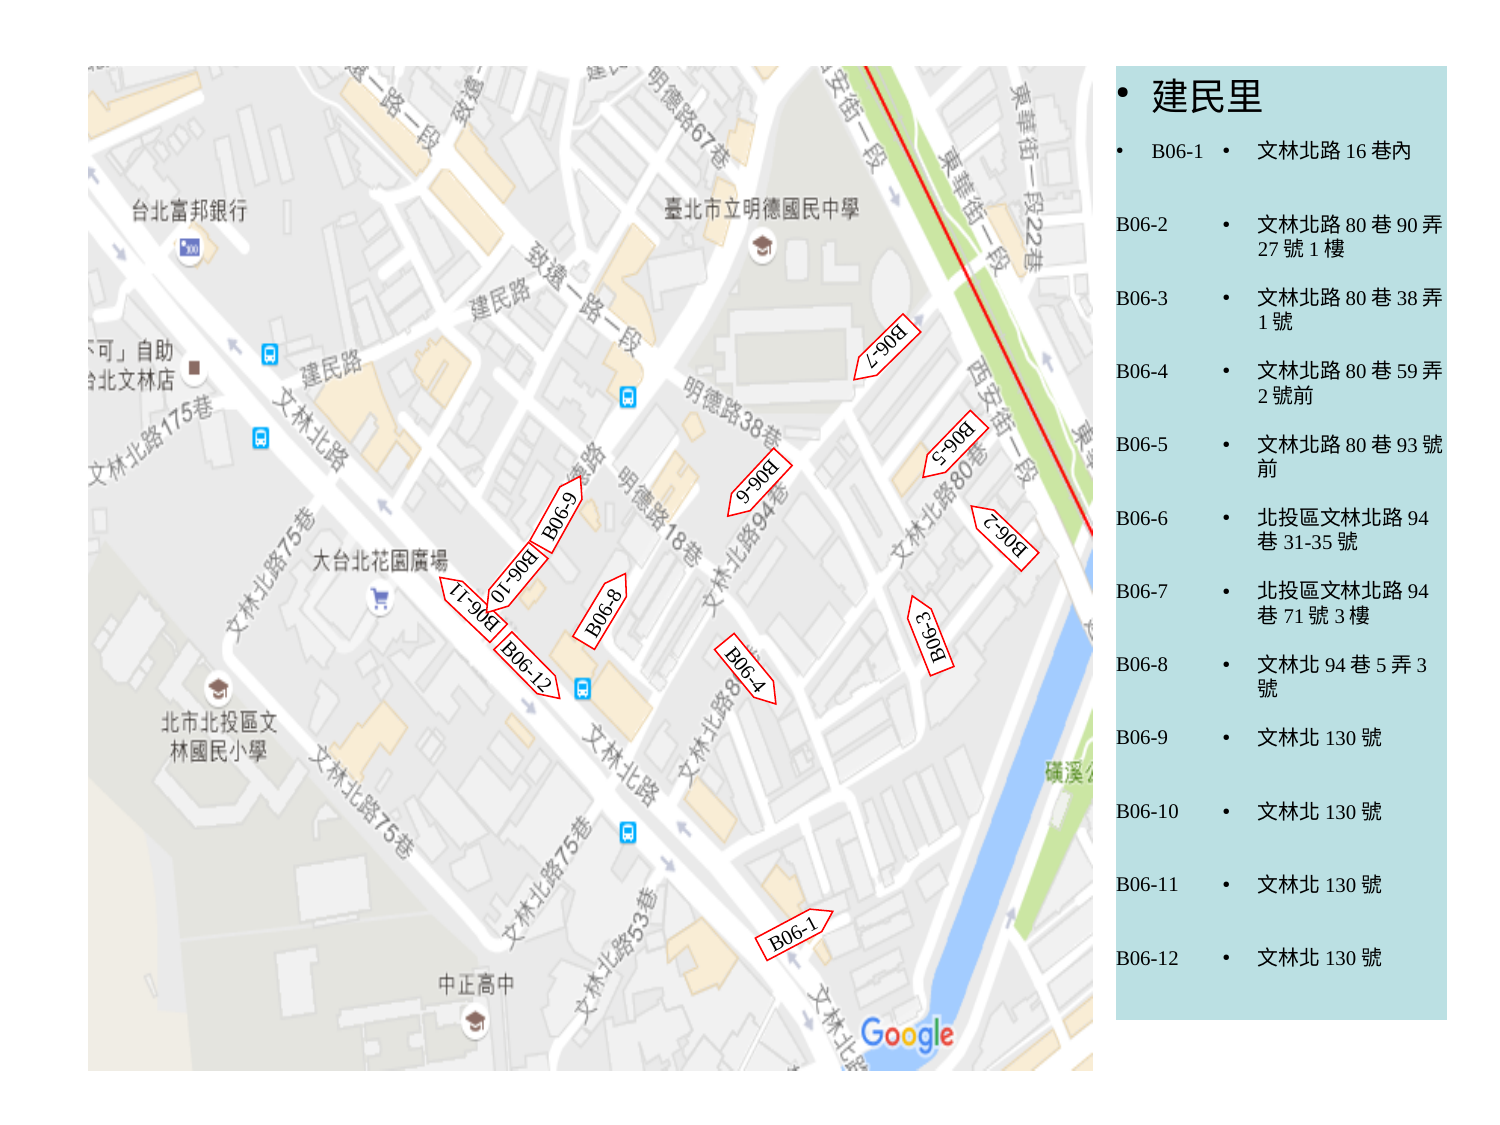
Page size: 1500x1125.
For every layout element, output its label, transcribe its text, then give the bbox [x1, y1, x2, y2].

text_box B06-1 [755, 909, 833, 961]
table_cell 文林北路80巷90弄27號1樓 [1222, 213, 1447, 286]
text_box B06-10 [486, 542, 548, 613]
table_cell 文林北130號 [1222, 947, 1447, 1020]
table_cell 文林北130號 [1222, 800, 1447, 873]
text_box B06-12 [493, 631, 560, 699]
table_cell B06-12 [1116, 947, 1222, 1020]
text_box B06-11 [439, 577, 508, 643]
table_cell 文林北路80巷59弄2號前 [1222, 360, 1447, 433]
table_cell 文林北路80巷38弄1號 [1222, 286, 1447, 360]
table_cell B06-9 [1116, 726, 1222, 800]
table_cell B06-10 [1116, 800, 1222, 873]
table_cell 文林北路16巷內 [1222, 140, 1447, 213]
table_cell B06-7 [1116, 580, 1222, 653]
table_cell 文林北94巷5弄3號 [1222, 653, 1447, 726]
table_cell B06-5 [1116, 433, 1222, 506]
text_box B06-2 [971, 506, 1039, 572]
table_cell B06-2 [1116, 213, 1222, 286]
table_cell 文林北130號 [1222, 726, 1447, 800]
text_box B06-5 [922, 410, 989, 478]
table_cell B06-6 [1116, 506, 1222, 580]
table_cell 文林北130號 [1222, 873, 1447, 947]
text_box B06-8 [572, 573, 627, 650]
text_box B06-9 [529, 476, 582, 554]
text_box B06-3 [907, 595, 954, 676]
text_box B06-7 [853, 313, 921, 380]
table_cell 北投區文林北路94巷31-35號 [1222, 506, 1447, 580]
table_cell B06-1 [1116, 140, 1222, 213]
table_cell 文林北路80巷93號前 [1222, 433, 1447, 506]
table_header 建民里 [1116, 66, 1447, 140]
table_cell B06-4 [1116, 360, 1222, 433]
table_cell B06-3 [1116, 286, 1222, 360]
text_box B06-6 [727, 448, 793, 517]
table_cell B06-11 [1116, 873, 1222, 947]
text_box B06-4 [714, 633, 776, 704]
table_cell B06-8 [1116, 653, 1222, 726]
table_cell 北投區文林北路94巷71號3樓 [1222, 580, 1447, 653]
picture [88, 66, 1093, 1071]
